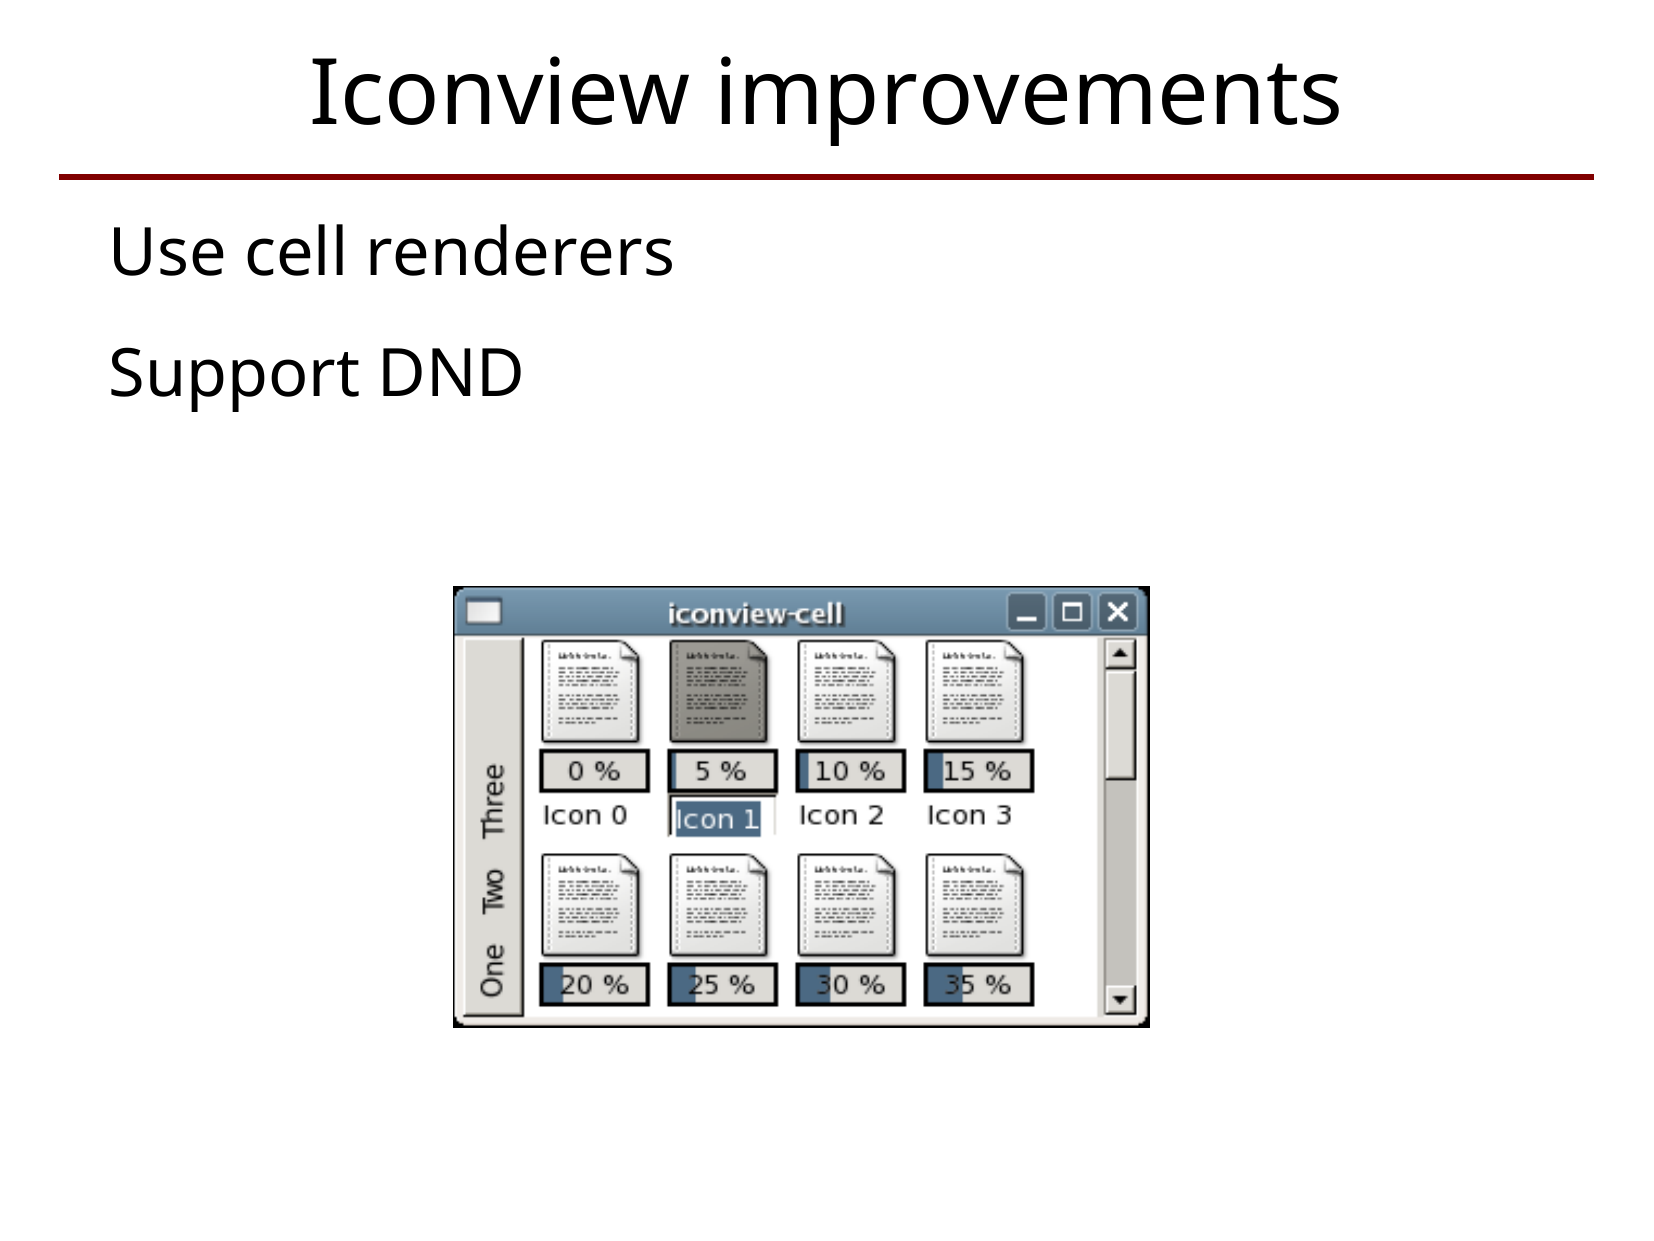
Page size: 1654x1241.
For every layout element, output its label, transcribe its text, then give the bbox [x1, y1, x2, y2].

title Iconview improvements [59, 0, 1595, 178]
list Use cell renderers Support DND [90, 204, 1627, 1094]
picture [453, 586, 1150, 1029]
